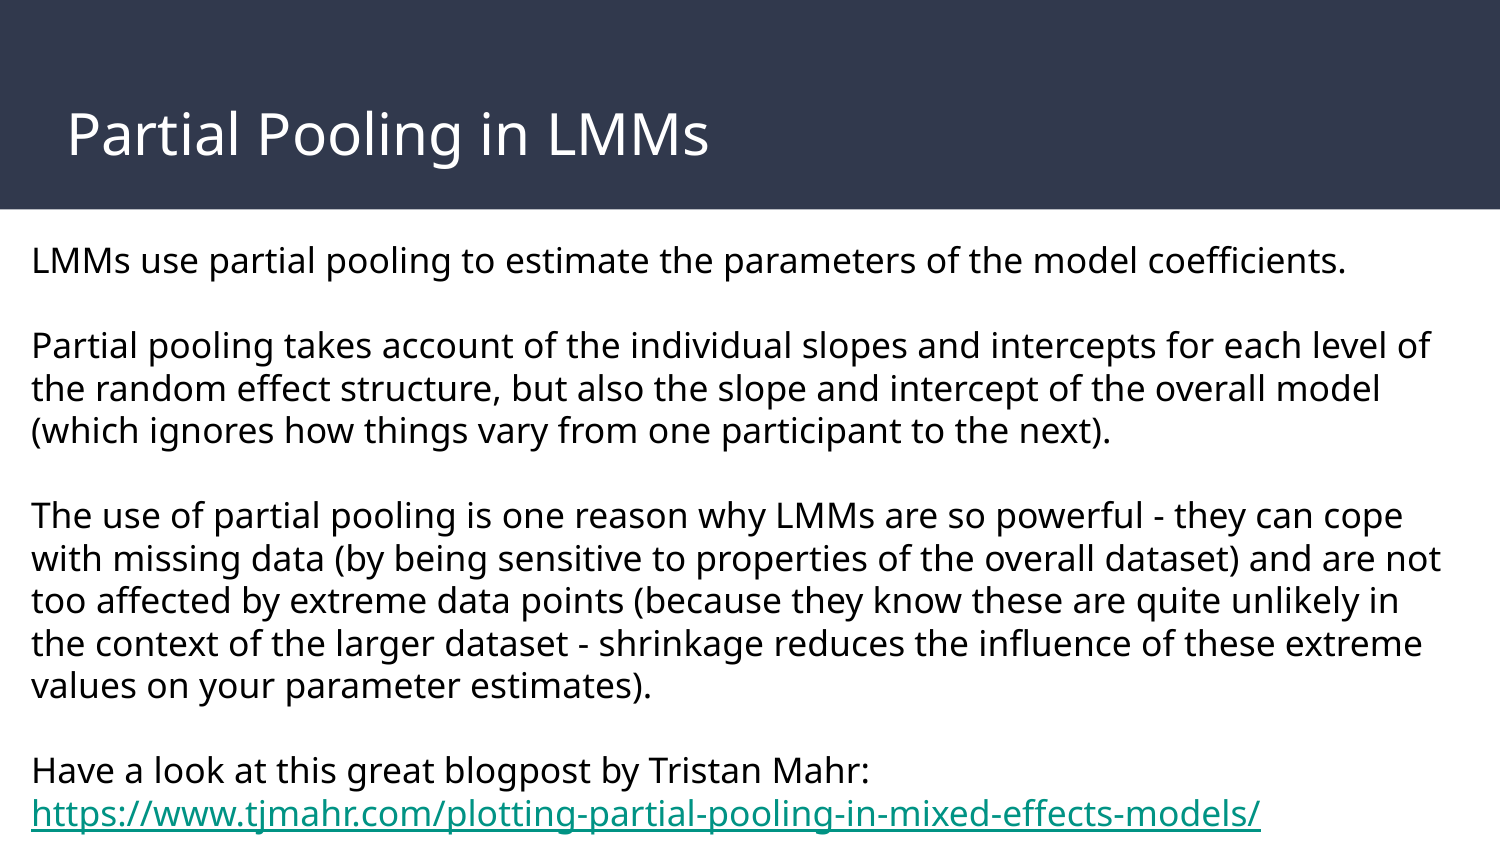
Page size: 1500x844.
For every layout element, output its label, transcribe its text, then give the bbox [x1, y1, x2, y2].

text_box LMMs use partial pooling to estimate the parameters of the model coefficients. Partial pooling takes account of the individual slopes and intercepts for each level of the random effect structure, but also the slope and intercept of the overall model (which ignores how things vary from one participant to the next). The use of partial pooling is one reason why LMMs are so powerful - they can cope with missing data (by being sensitive to properties of the overall dataset) and are not too affected by extreme data points (because they know these are quite unlikely in the context of the larger dataset - shrinkage reduces the influence of these extreme values on your parameter estimates). Have a look at this great blogpost by Tristan Mahr: https://www.tjmahr.com/plotting-partial-pooling-in-mixed-effects-models/ [16, 223, 1478, 832]
title Partial Pooling in LMMs [51, 82, 1449, 185]
